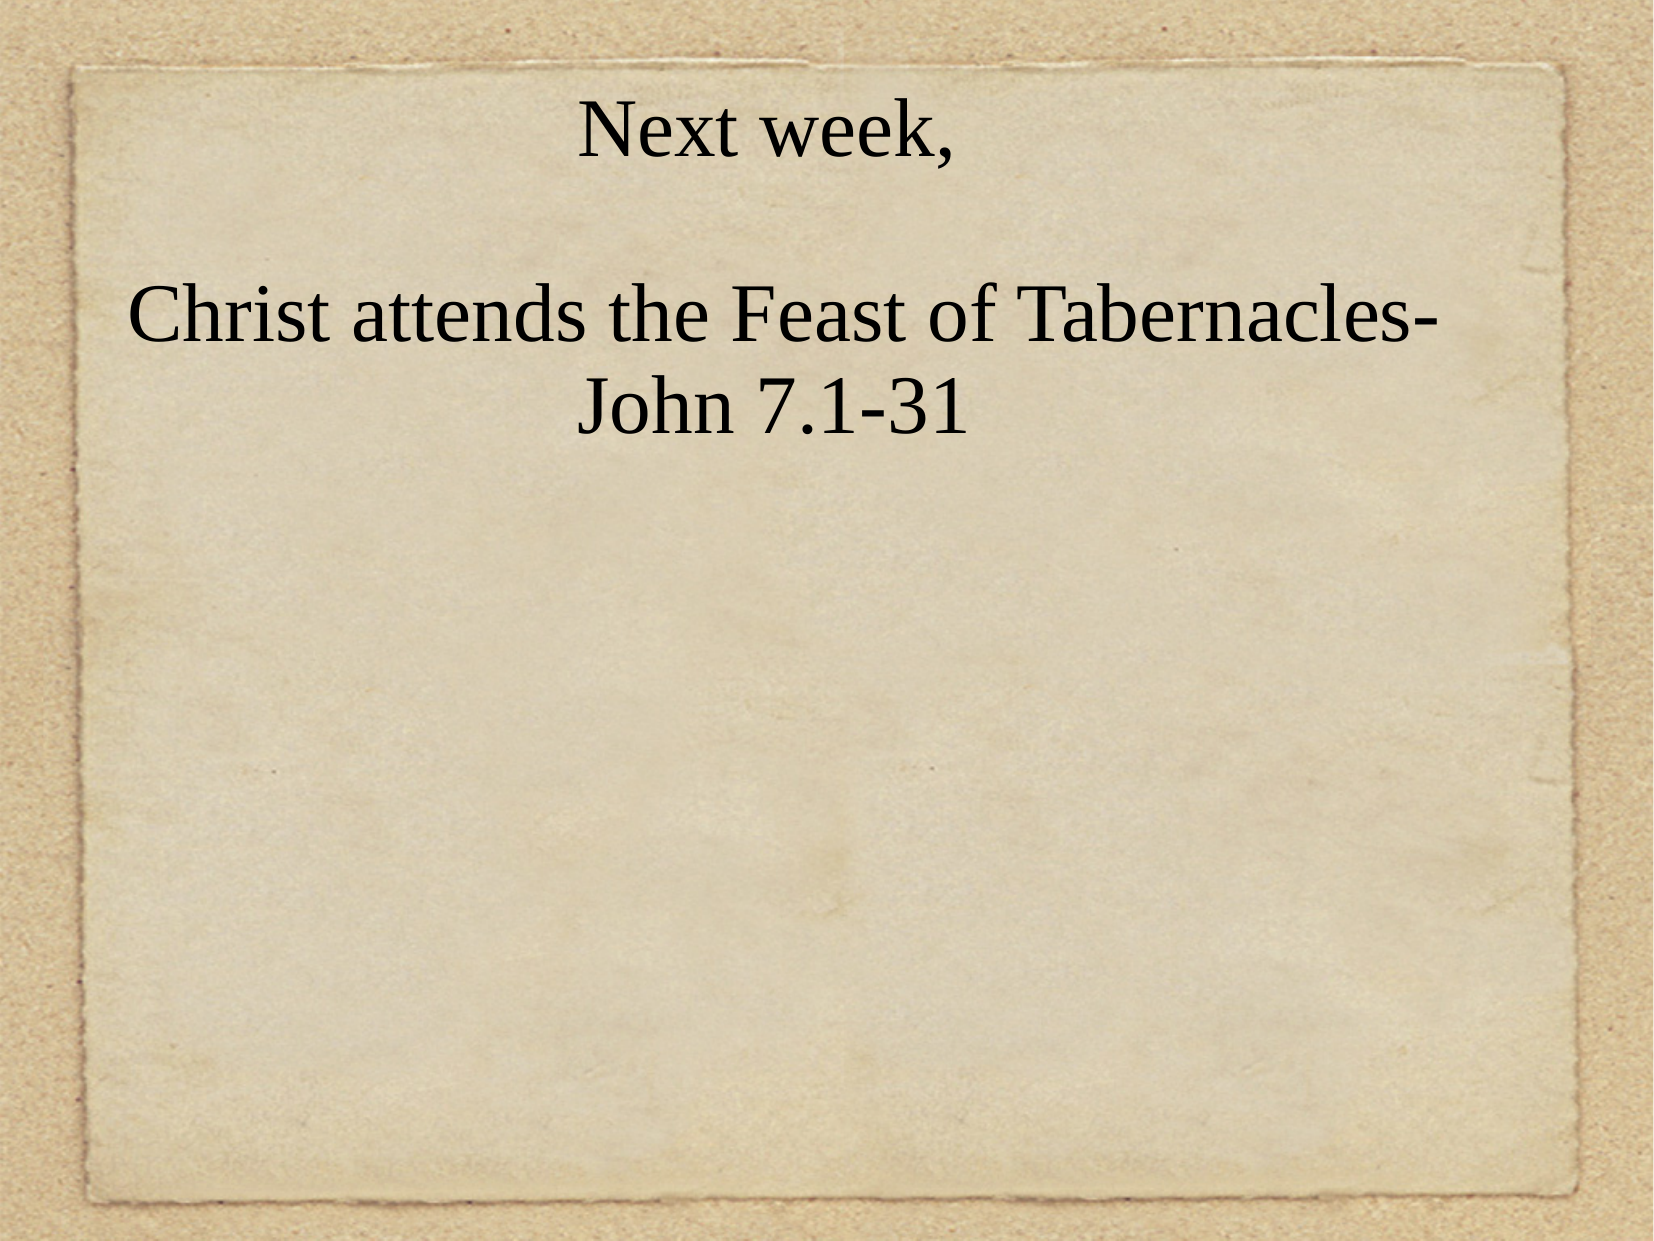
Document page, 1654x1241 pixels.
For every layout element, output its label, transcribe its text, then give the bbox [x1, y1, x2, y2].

text_box Next week, Christ attends the Feast of Tabernacles- John 7.1-31 [112, 75, 1538, 645]
picture [0, 0, 1654, 1241]
